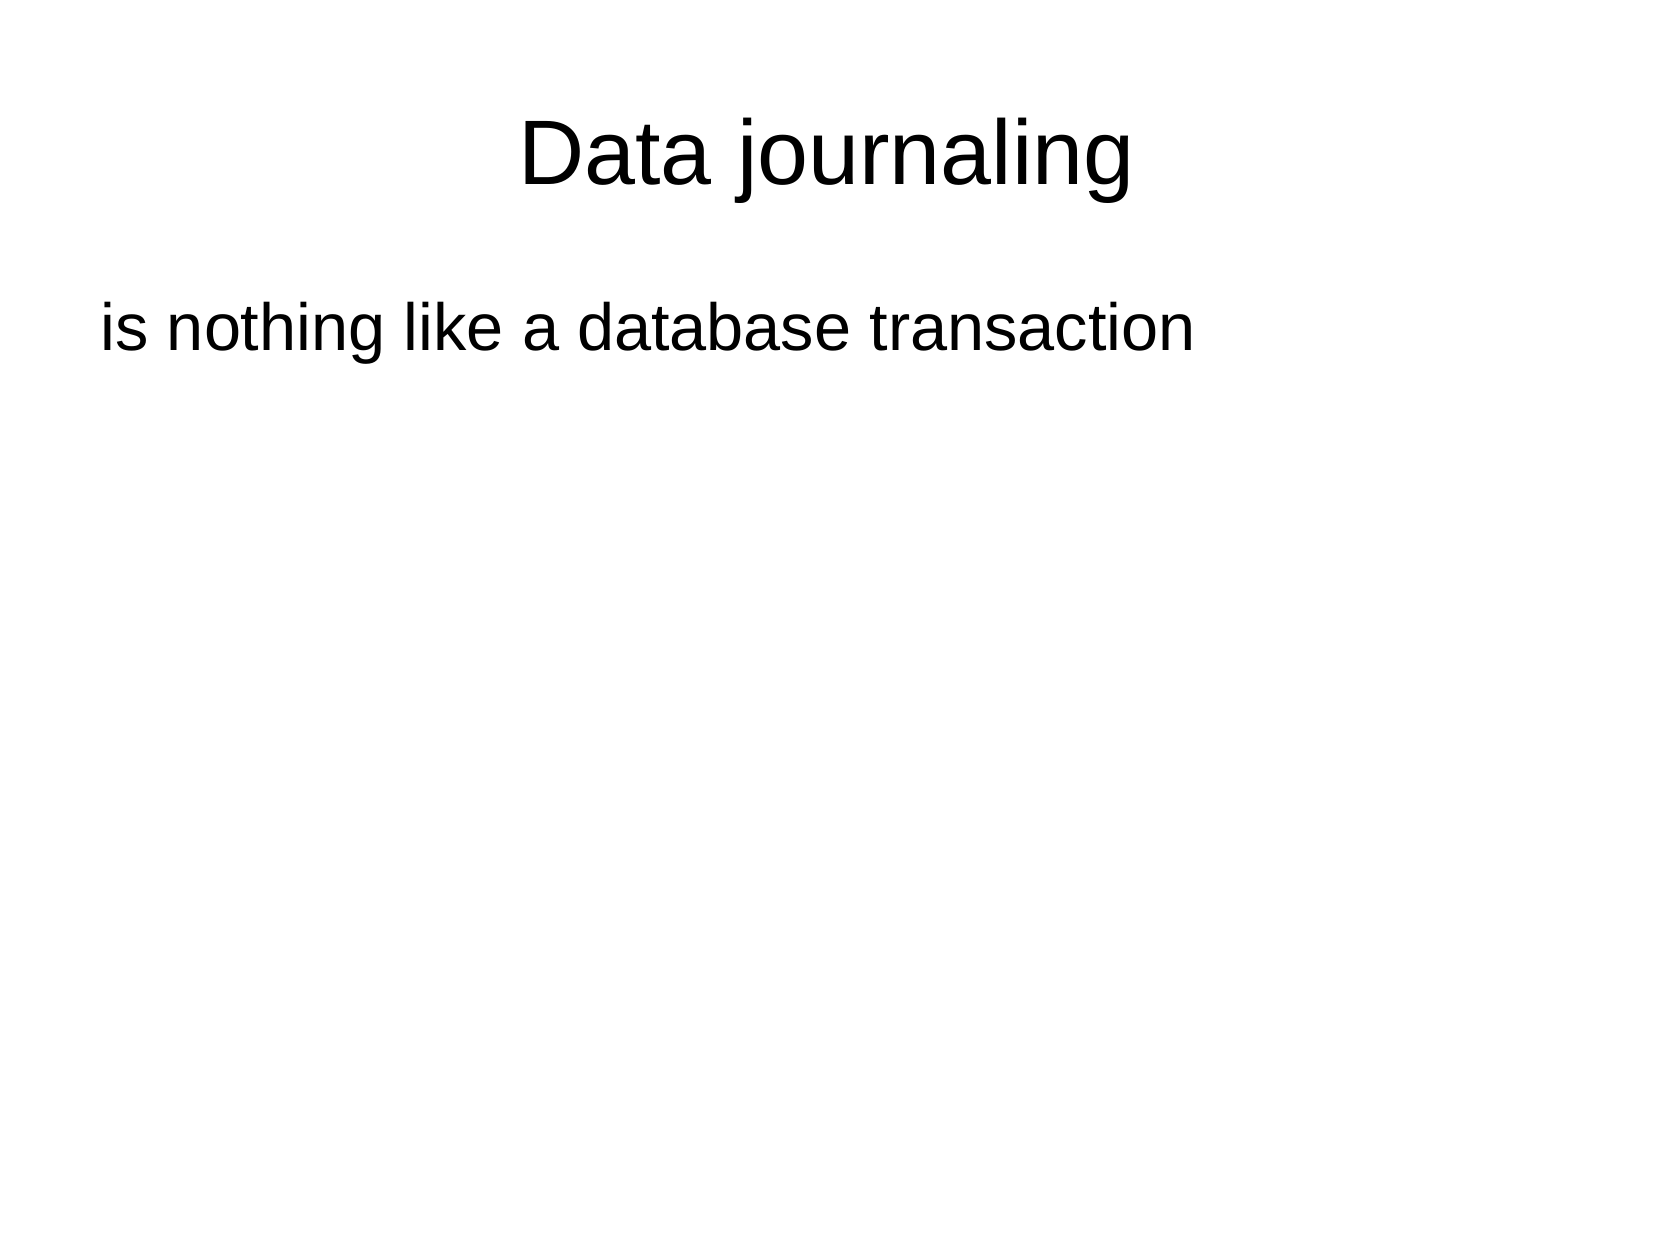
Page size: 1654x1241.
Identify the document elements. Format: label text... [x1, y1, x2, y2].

title Data journaling [82, 56, 1571, 250]
list is nothing like a database transaction [82, 290, 1571, 1094]
